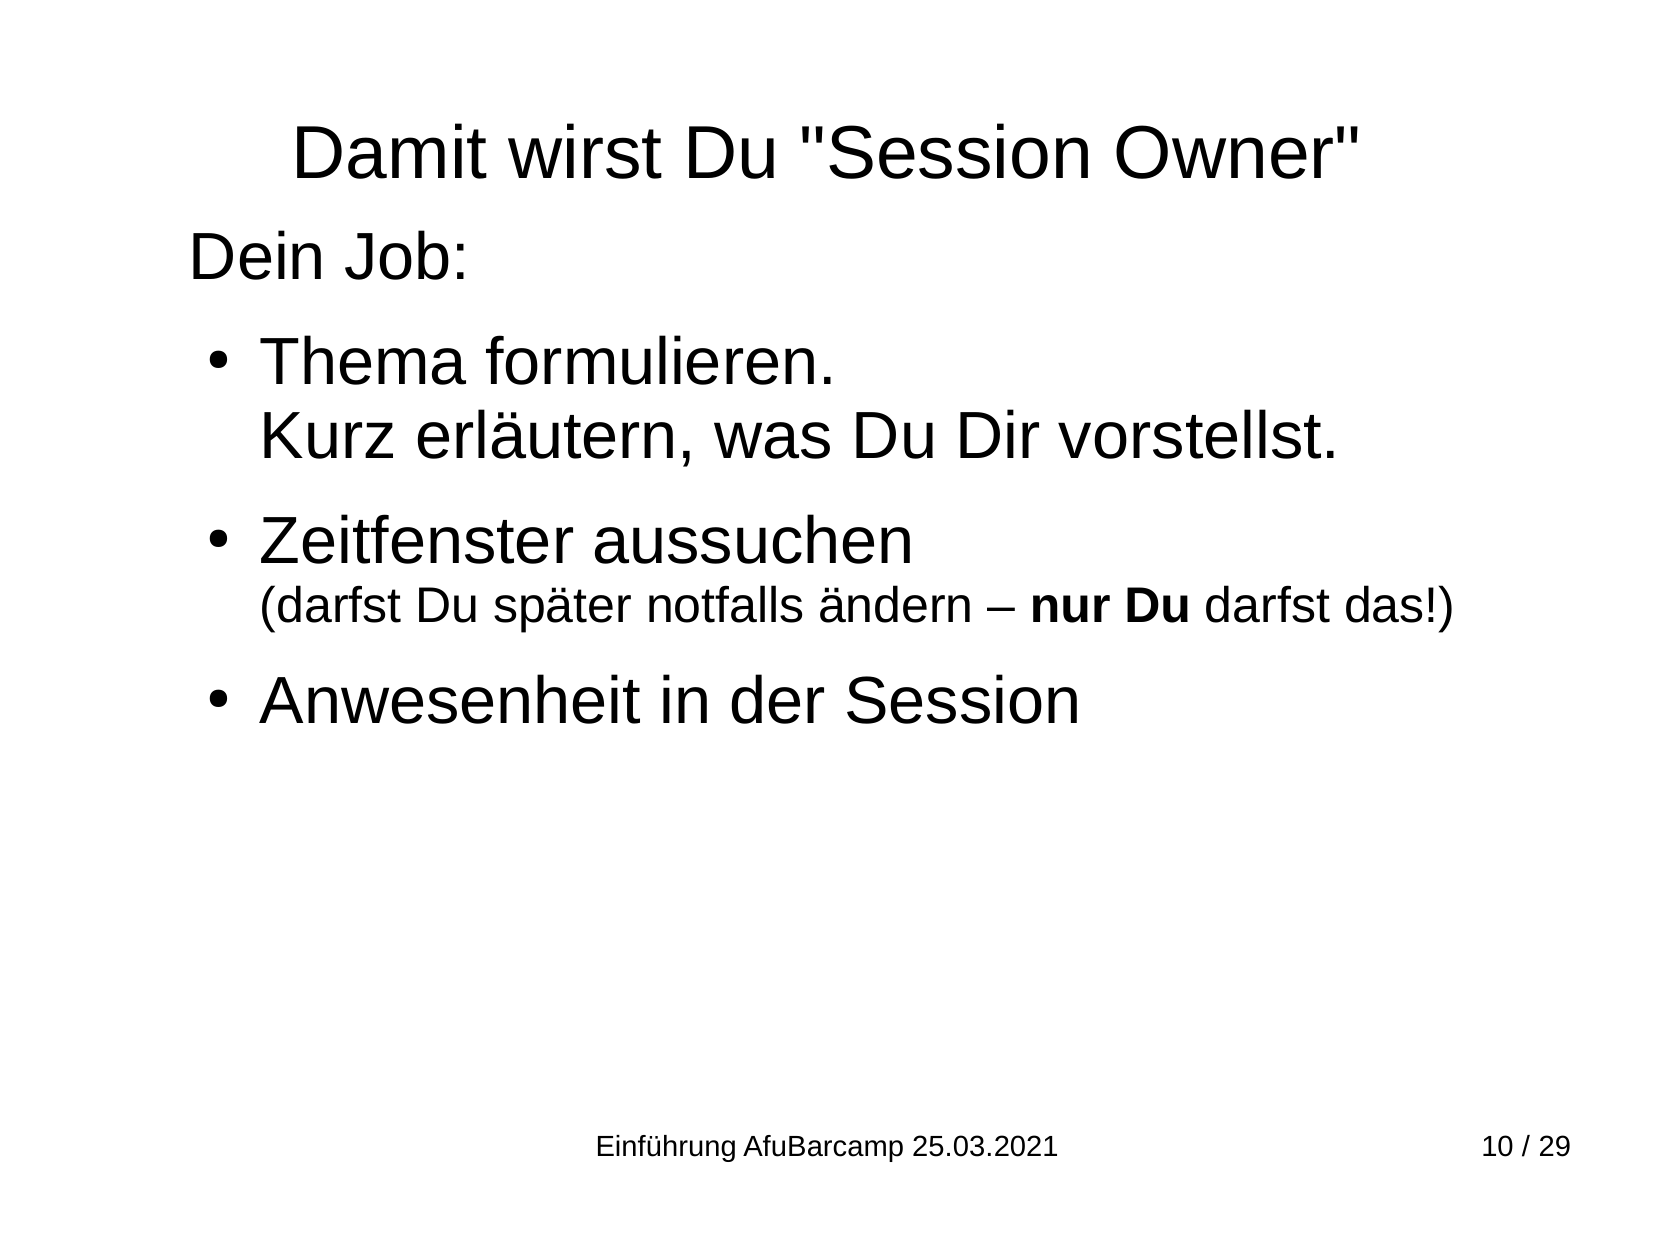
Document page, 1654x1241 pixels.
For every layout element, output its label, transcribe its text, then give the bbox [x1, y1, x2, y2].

list Dein Job: Thema formulieren. Kurz erläutern, was Du Dir vorstellst. Zeitfenster aussuchen (darfst Du später notfalls ändern – nur Du darfst das!) Anwesenheit in der Session [188, 219, 1477, 1004]
title Damit wirst Du "Session Owner" [82, 49, 1571, 257]
